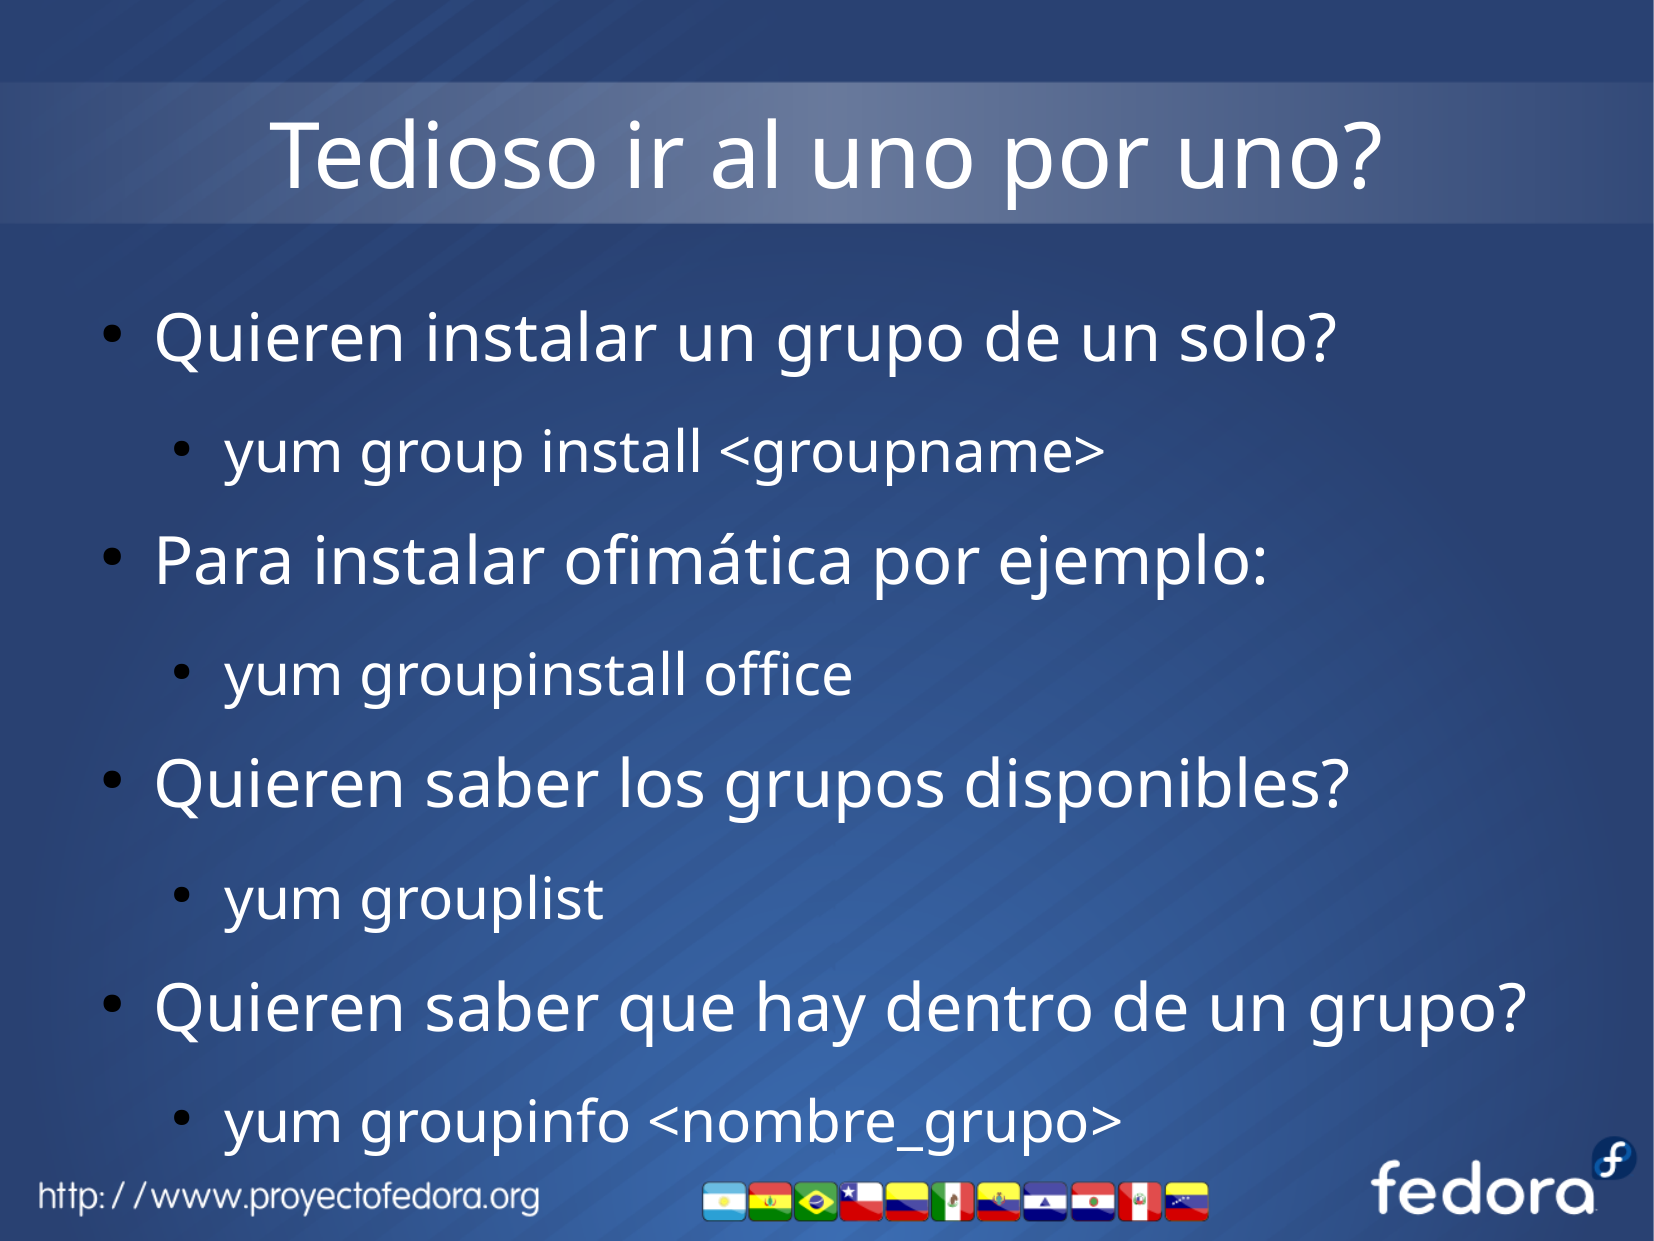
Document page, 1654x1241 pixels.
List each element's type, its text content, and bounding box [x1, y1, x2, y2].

picture [0, 0, 1654, 1241]
title Tedioso ir al uno por uno? [82, 56, 1571, 250]
list Quieren instalar un grupo de un solo? yum group install <groupname> Para instalar ofimática por ejemplo: yum groupinstall office Quieren saber los grupos disponibles? yum grouplist Quieren saber que hay dentro de un grupo? yum groupinfo <nombre_grupo> [82, 290, 1571, 1094]
